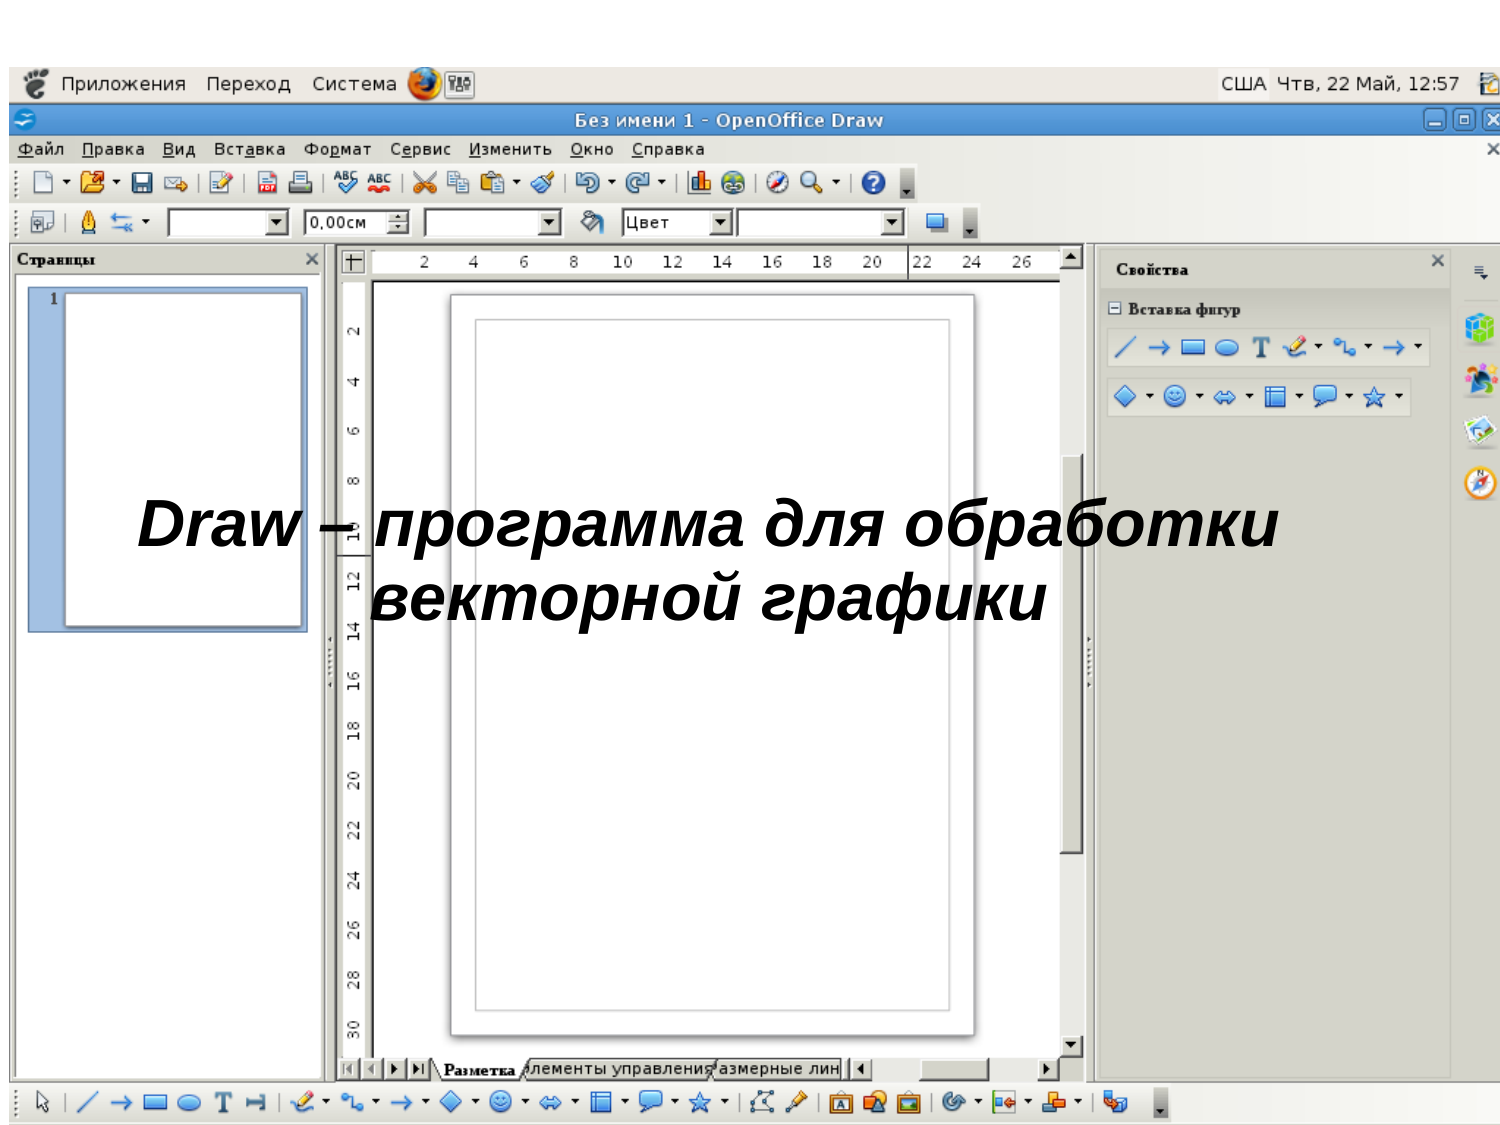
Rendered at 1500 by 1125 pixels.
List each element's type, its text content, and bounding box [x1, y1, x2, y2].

text_box Draw – программа для обработки векторной графики [0, 479, 1450, 628]
picture [9, 67, 1500, 1125]
